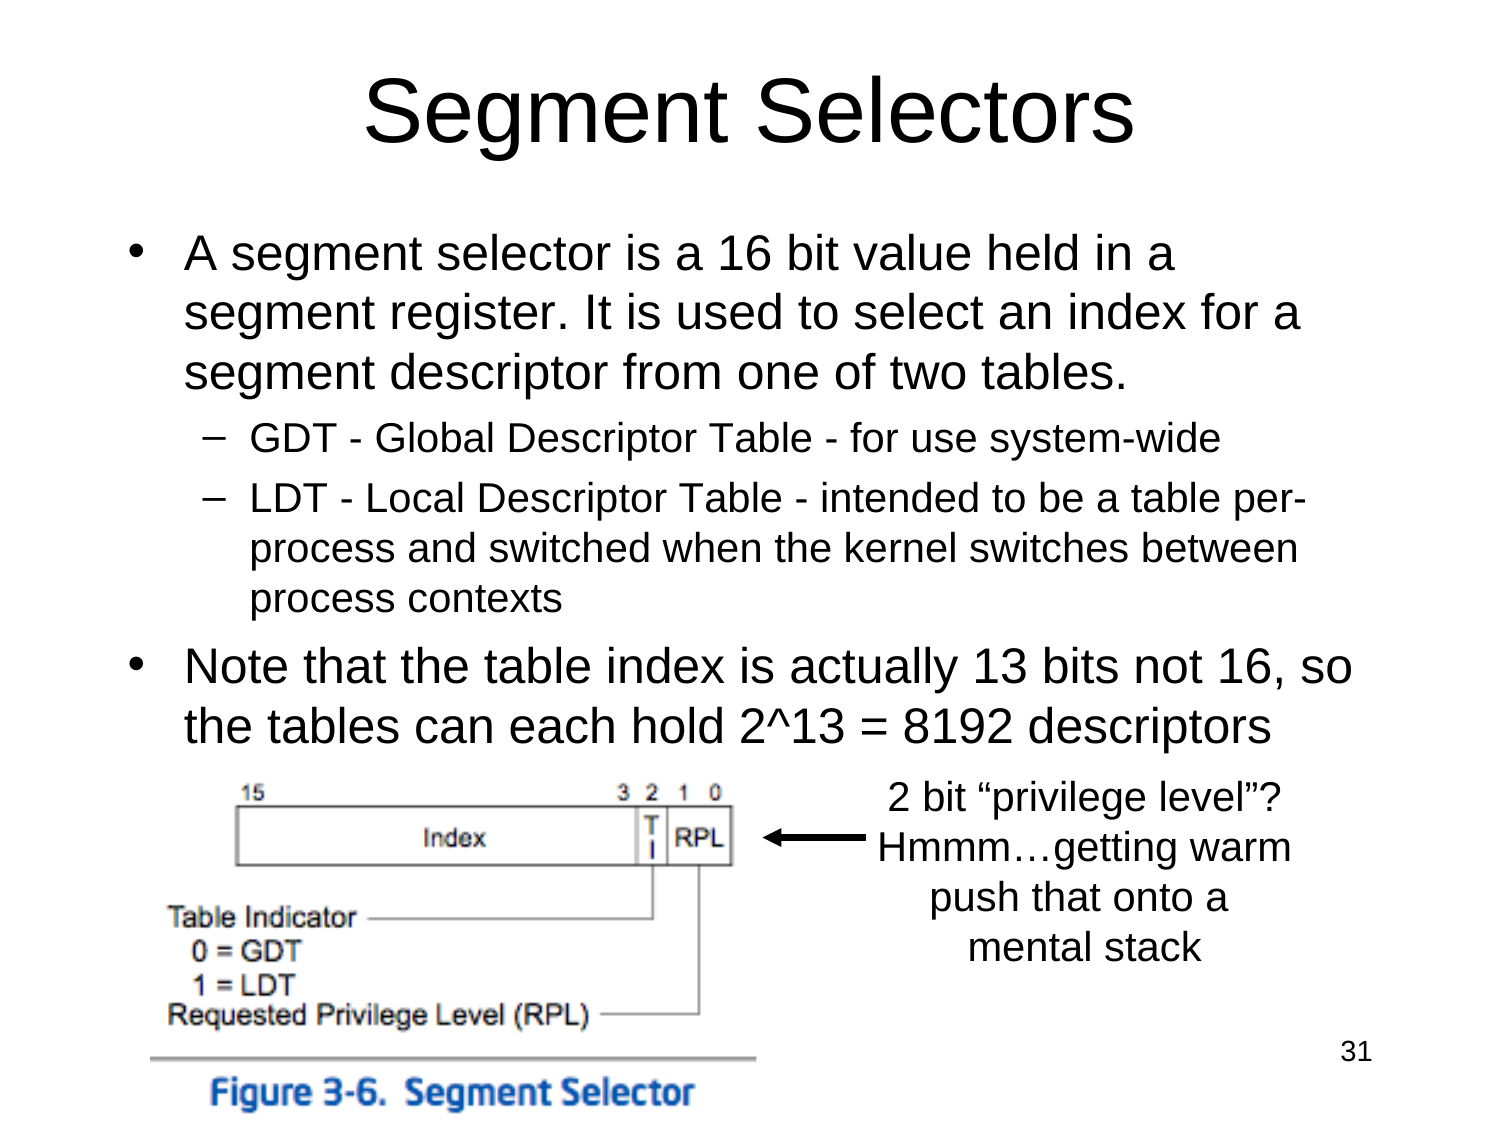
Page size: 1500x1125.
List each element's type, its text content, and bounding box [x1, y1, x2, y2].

title Segment Selectors [112, 12, 1388, 201]
text_box <number> [1074, 1025, 1388, 1101]
text_box 2 bit “privilege level”? Hmmm…getting warm push that onto a mental stack [862, 762, 1308, 978]
picture [150, 762, 757, 1125]
list A segment selector is a 16 bit value held in a segment register. It is used to select an index for a segment descriptor from one of two tables. GDT - Global Descriptor Table - for use system-wide LDT - Local Descriptor Table - intended to be a table per-process and switched when the kernel switches between process contexts Note that the table index is actually 13 bits not 16, so the tables can each hold 2^13 = 8192 descriptors [112, 212, 1388, 888]
